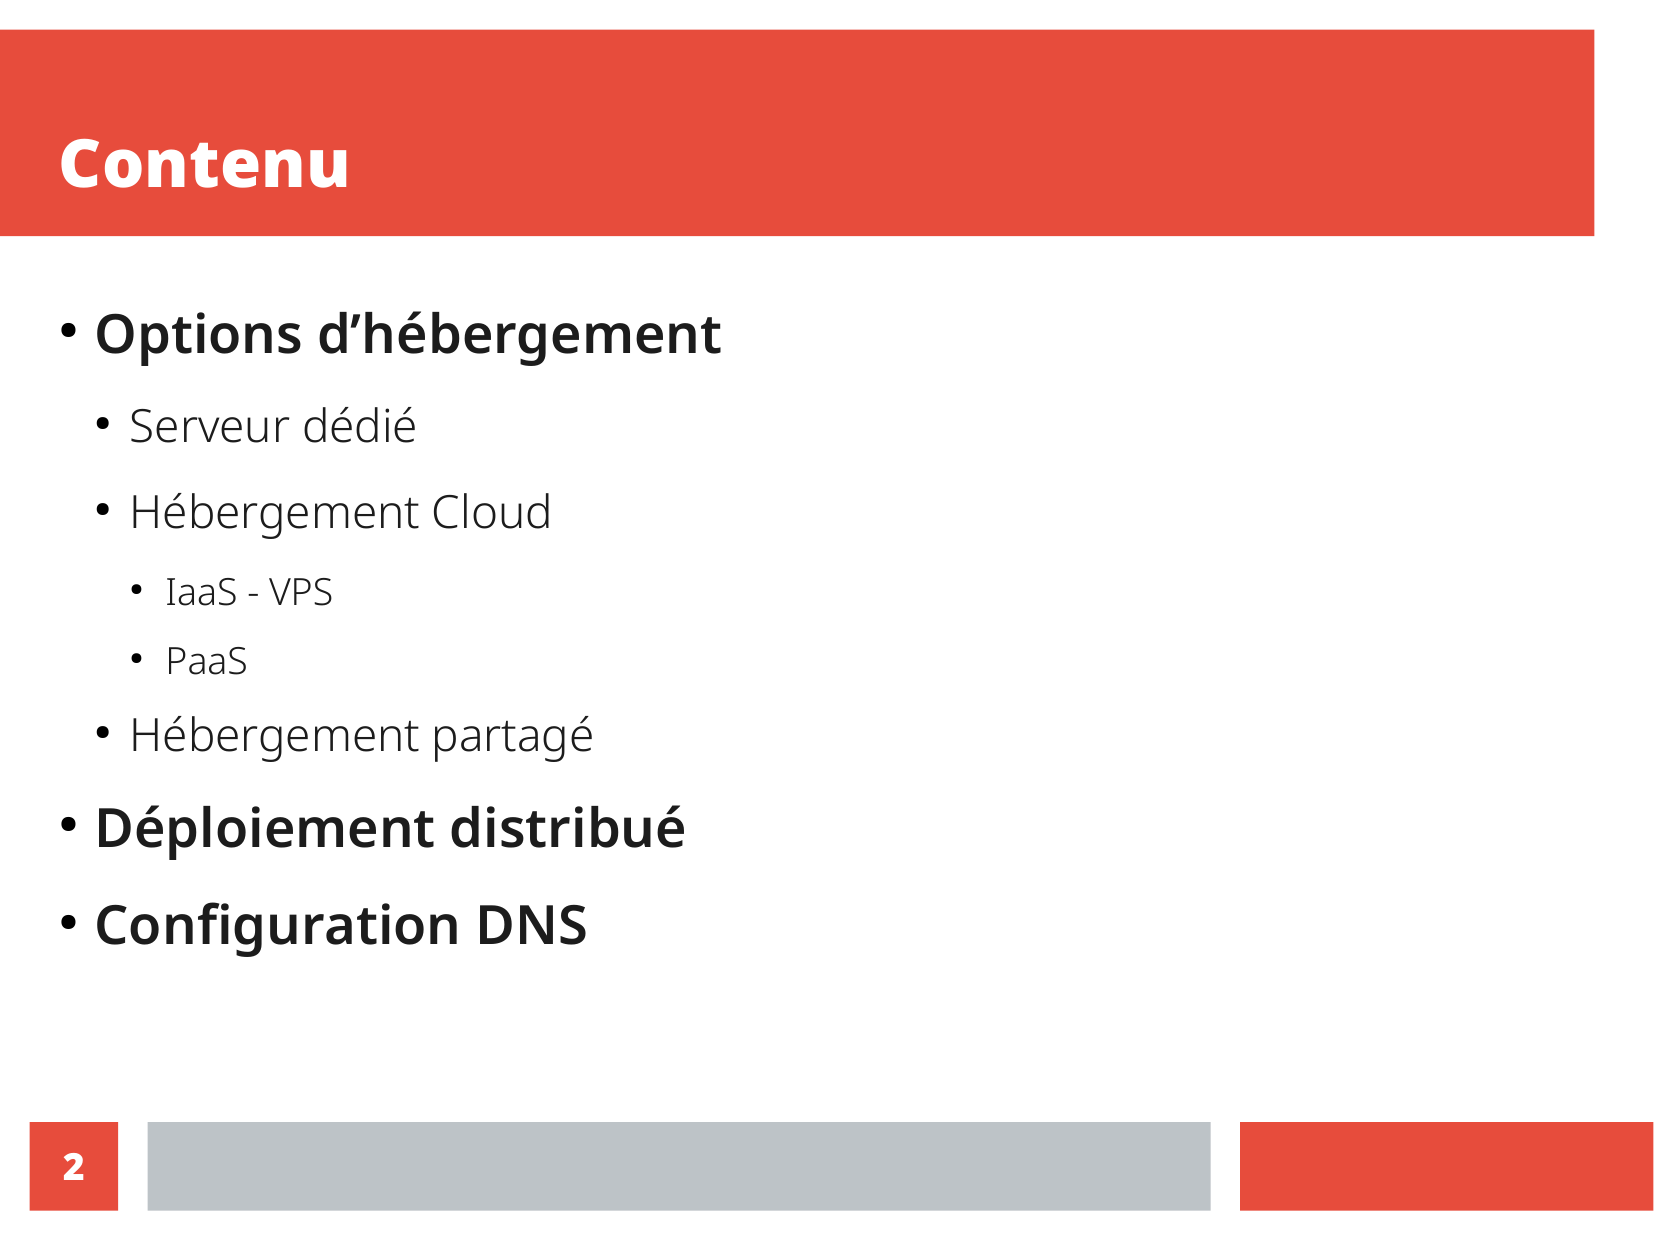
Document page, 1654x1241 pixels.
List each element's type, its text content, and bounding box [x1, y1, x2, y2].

list Options d’hébergement Serveur dédié Hébergement Cloud IaaS - VPS PaaS Hébergement partagé Déploiement distribué Configuration DNS [59, 295, 1583, 1063]
title Contenu [59, 59, 1595, 207]
